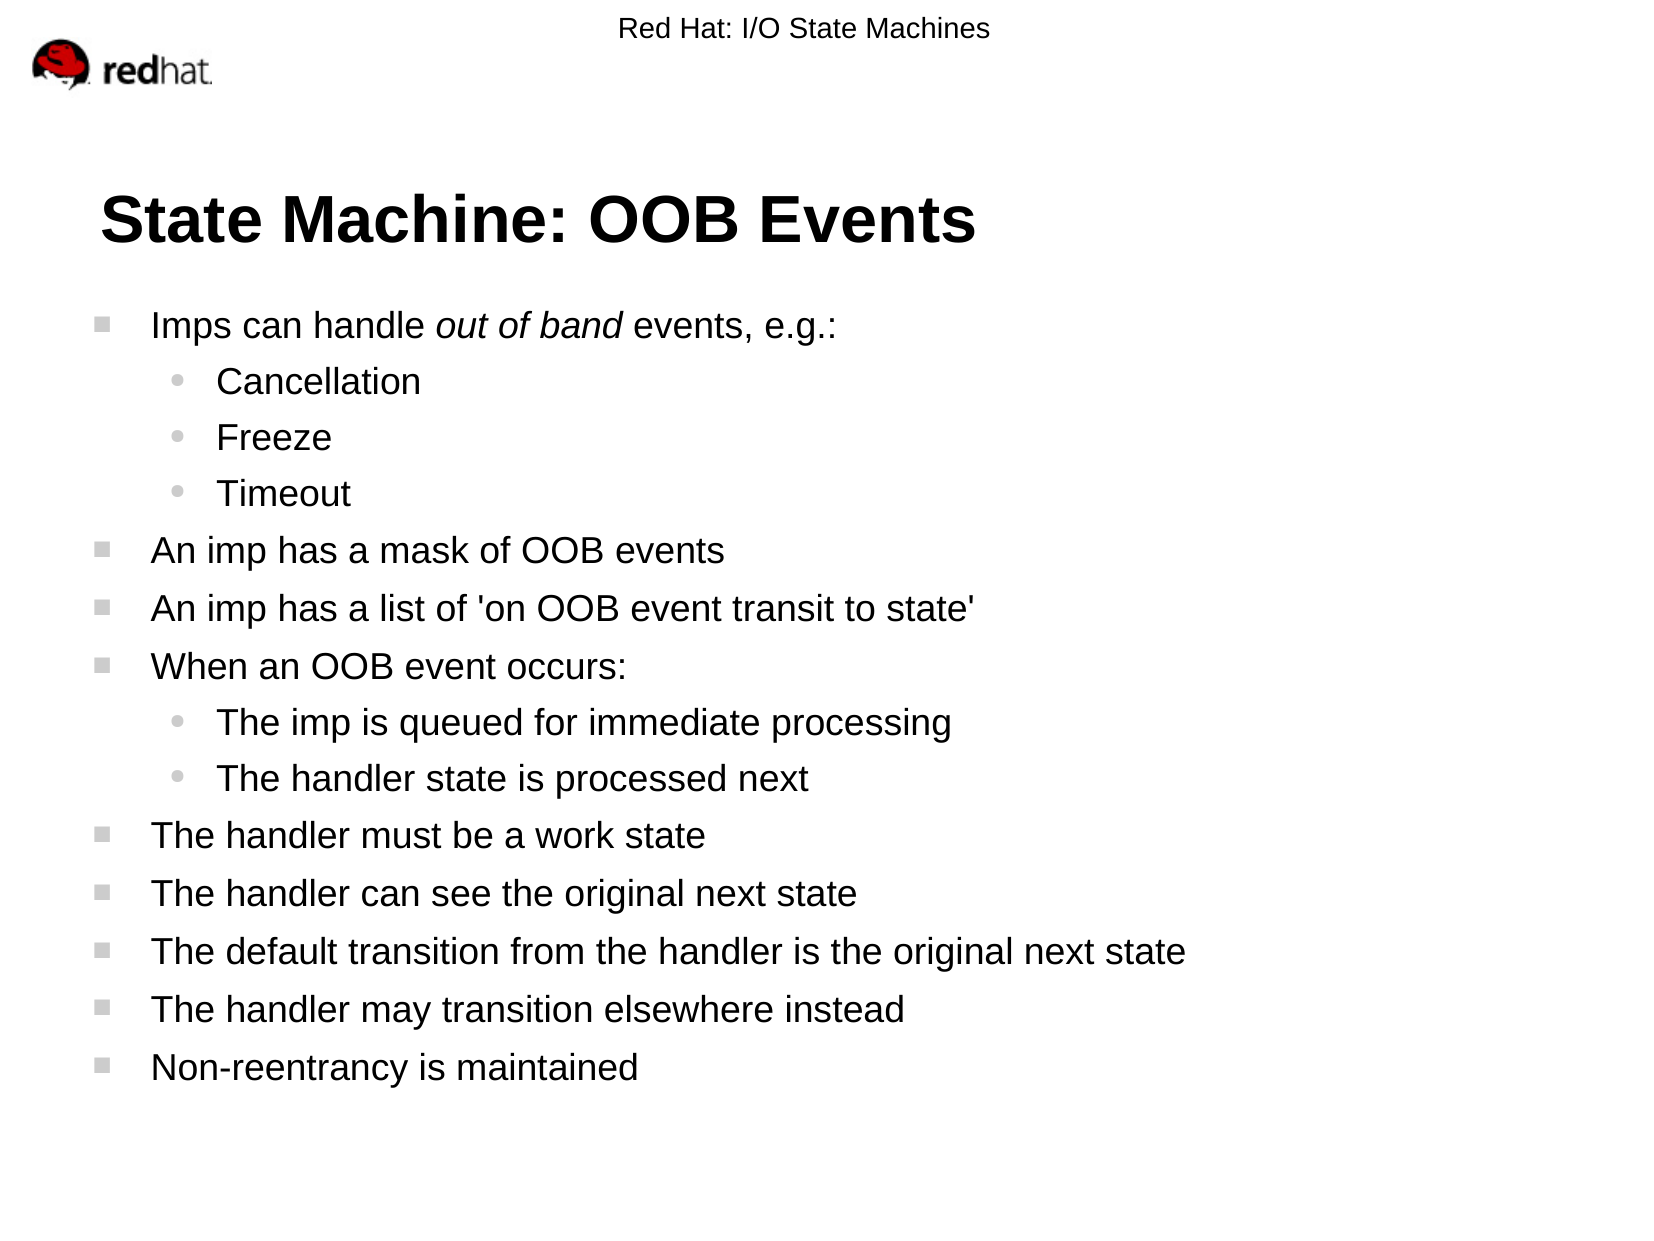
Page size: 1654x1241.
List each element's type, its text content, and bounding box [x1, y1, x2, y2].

picture [31, 37, 212, 98]
title State Machine: OOB Events [100, 164, 1506, 275]
list Imps can handle out of band events, e.g.: Cancellation Freeze Timeout An imp has a mask of OOB events An imp has a list of 'on OOB event transit to state' When an OOB event occurs: The imp is queued for immediate processing The handler state is processed next The handler must be a work state The handler can see the original next state The default transition from the handler is the original next state The handler may transition elsewhere instead Non-reentrancy is maintained [94, 304, 1500, 1174]
